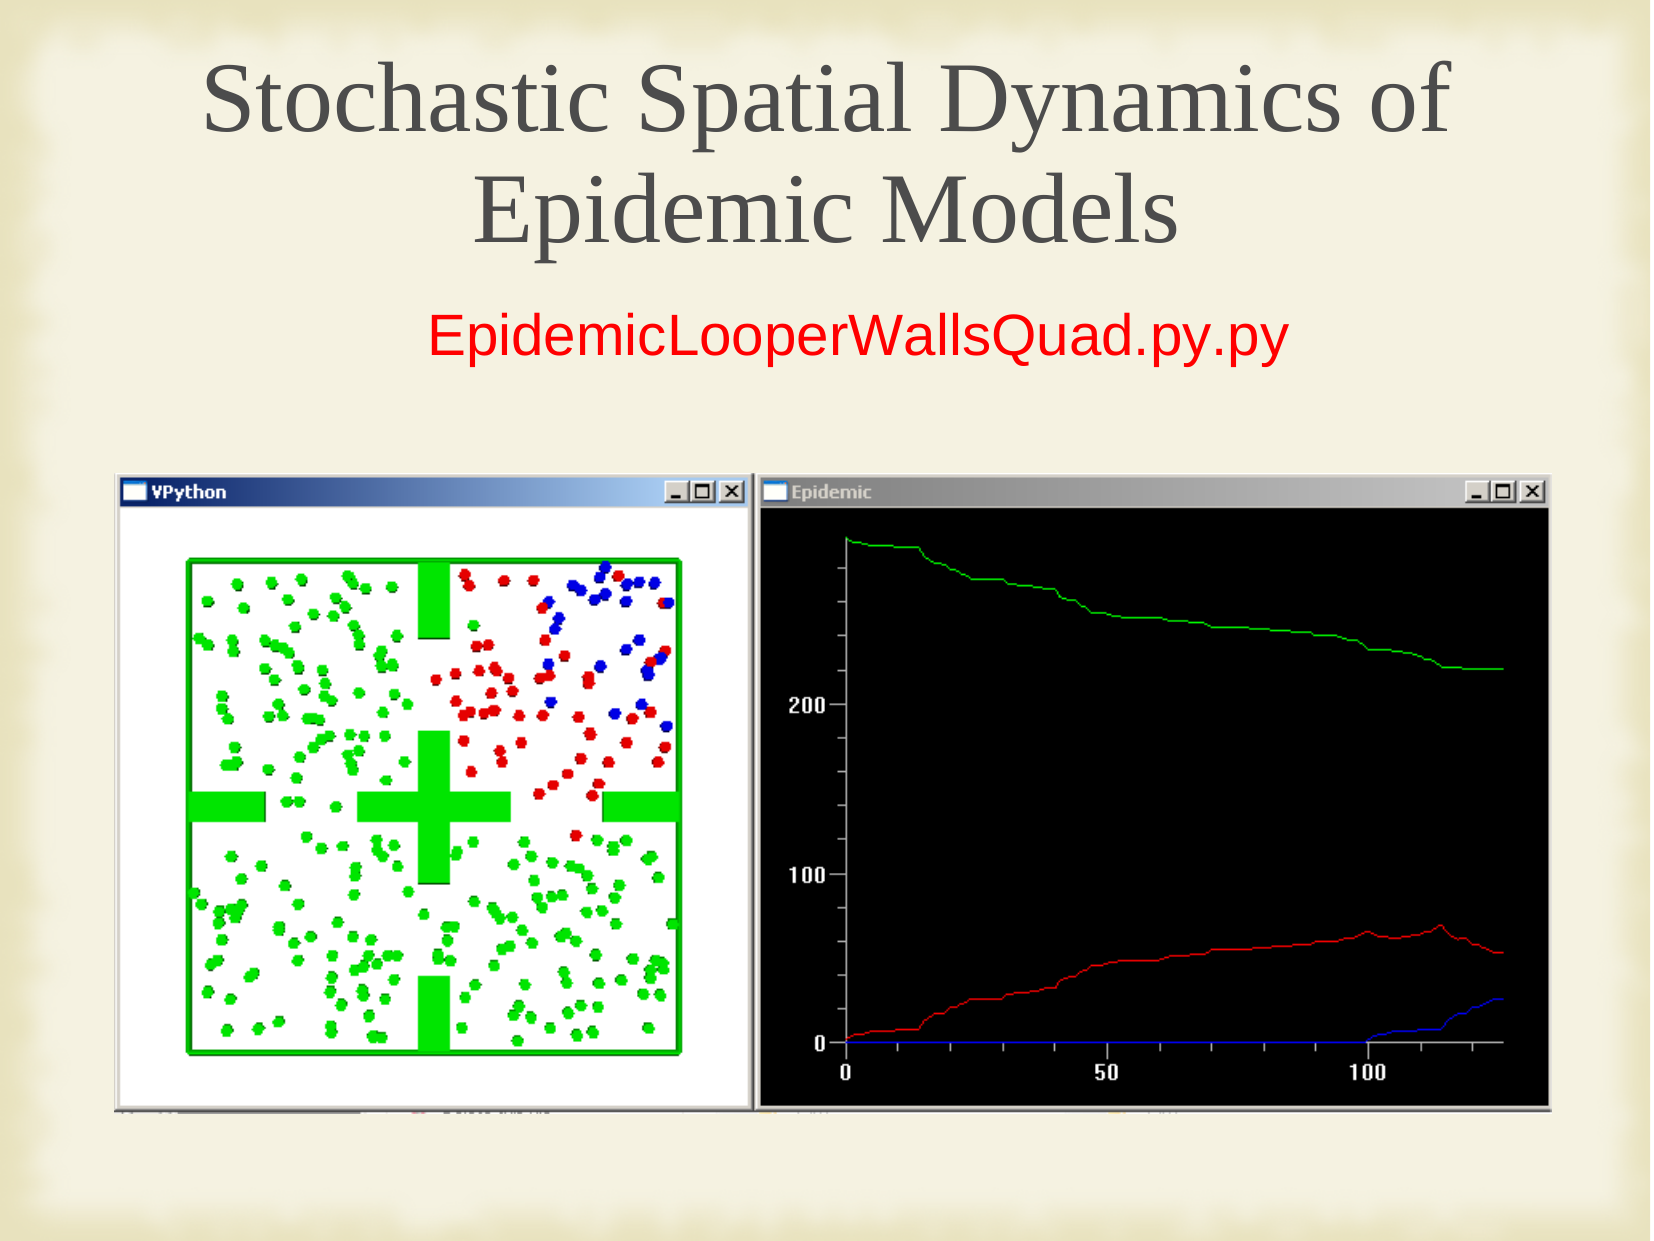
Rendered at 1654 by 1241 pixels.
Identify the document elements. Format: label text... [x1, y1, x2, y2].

picture [0, 0, 1651, 1241]
title Stochastic Spatial Dynamics of Epidemic Models [82, 42, 1571, 264]
text_box EpidemicLooperWallsQuad.py.py [412, 295, 1348, 376]
